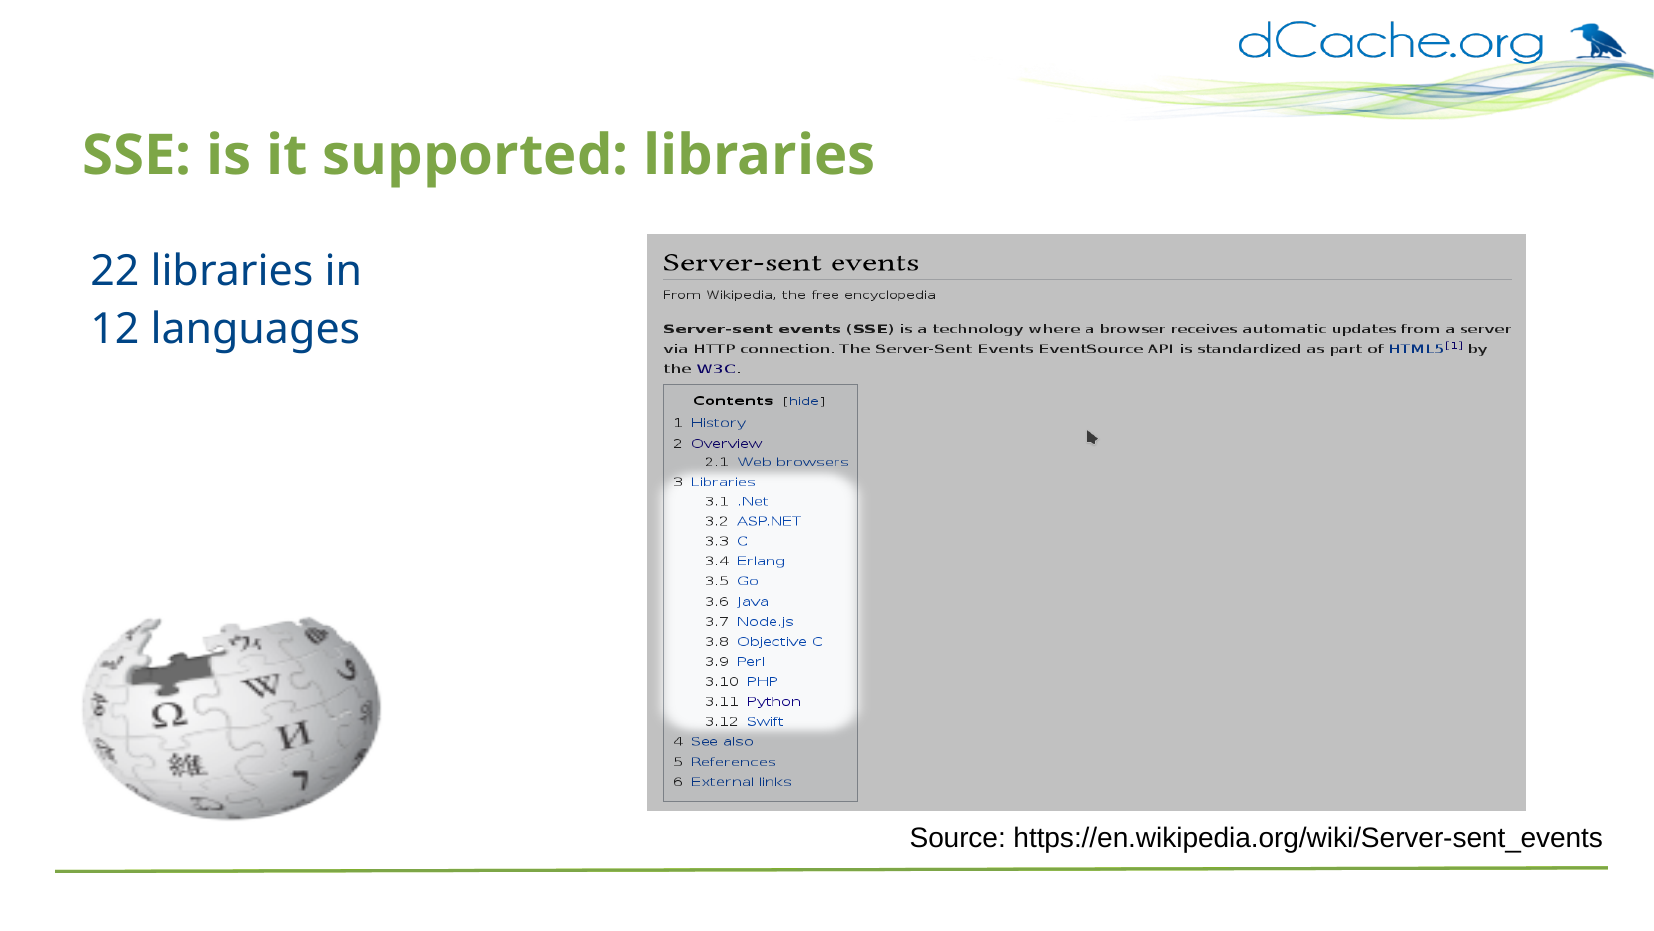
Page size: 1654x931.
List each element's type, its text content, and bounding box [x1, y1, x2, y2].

picture [80, 615, 385, 824]
text_box Source: https://en.wikipedia.org/wiki/Server-sent_events [460, 814, 1619, 862]
title SSE: is it supported: libraries [82, 116, 1605, 189]
picture [956, 12, 1654, 127]
list 22 libraries in 12 languages [29, 239, 647, 358]
picture [647, 234, 1526, 811]
